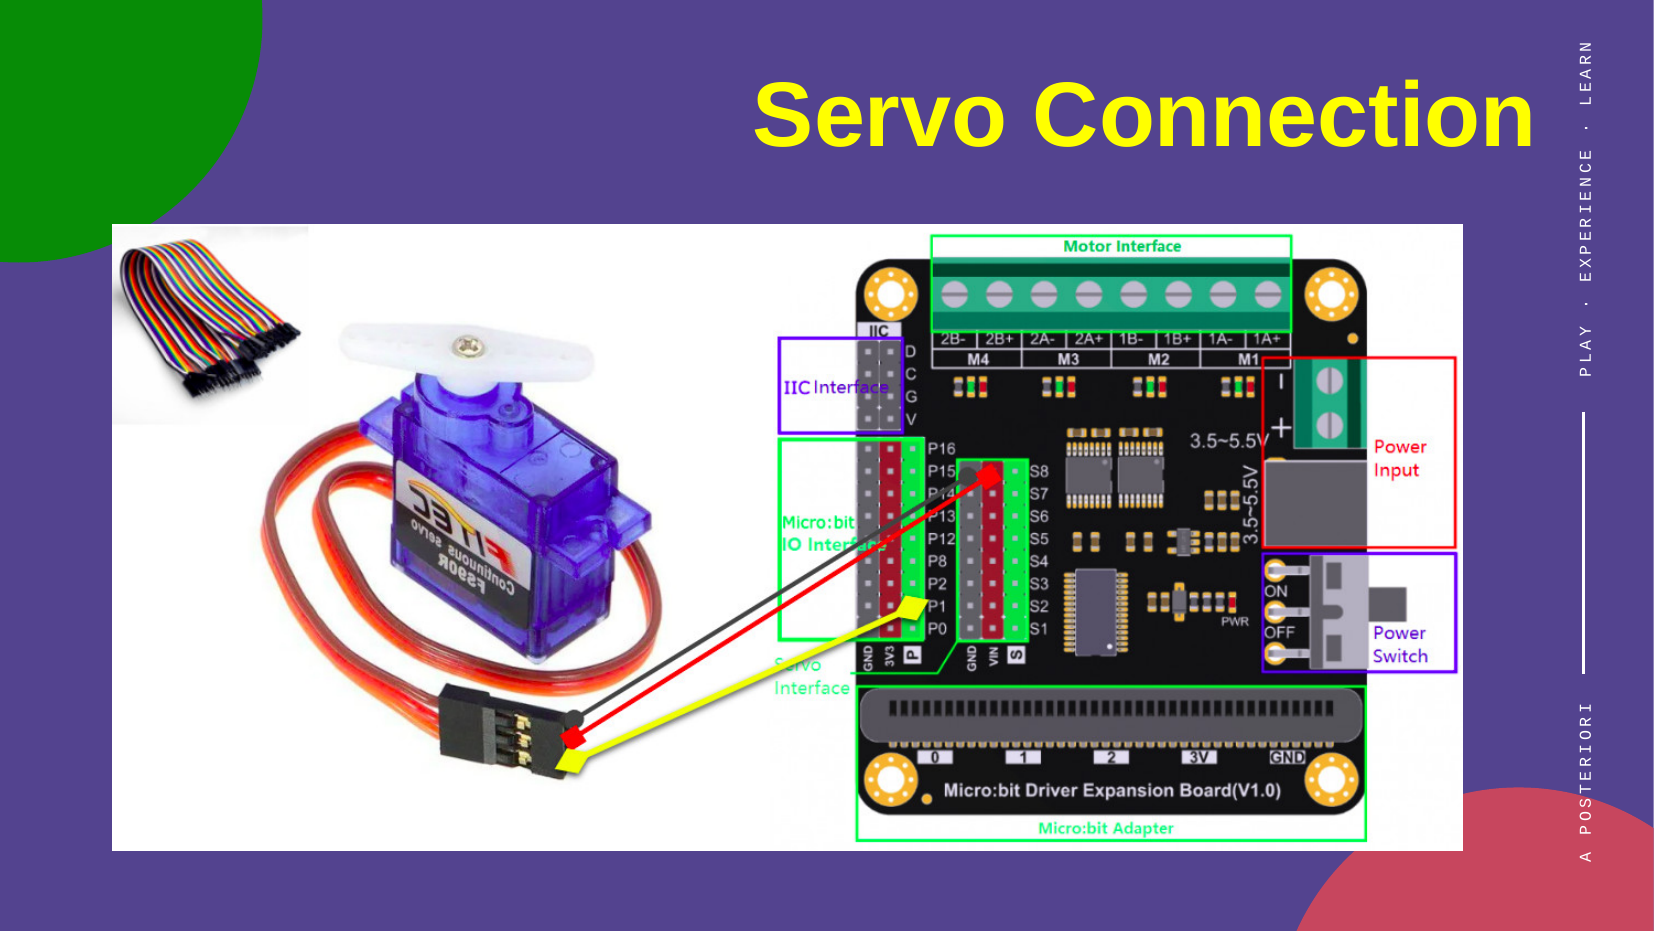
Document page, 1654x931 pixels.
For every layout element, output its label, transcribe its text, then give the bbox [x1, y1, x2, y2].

picture [112, 224, 1463, 851]
title Servo Connection [262, 37, 1538, 193]
